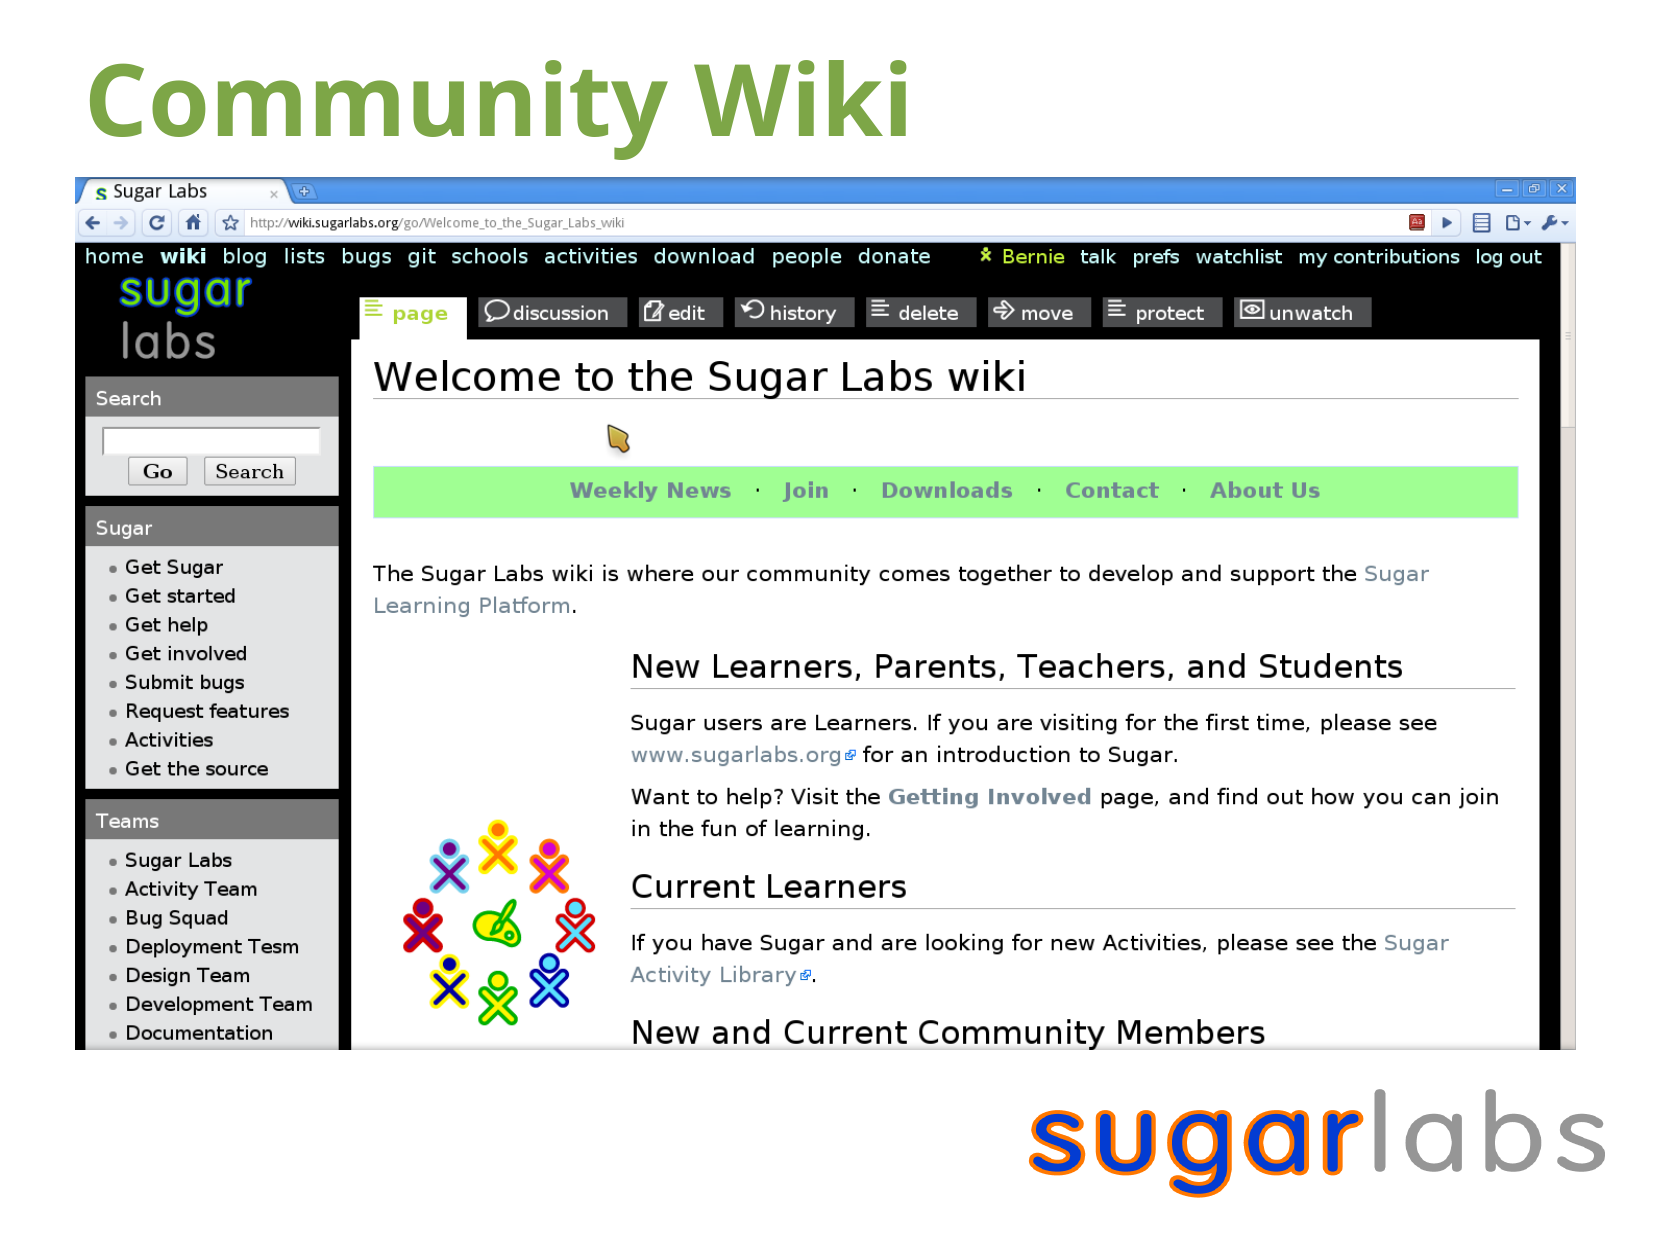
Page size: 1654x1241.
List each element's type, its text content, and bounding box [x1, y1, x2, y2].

picture [75, 177, 1654, 1241]
title Community Wiki [84, 1, 1573, 177]
